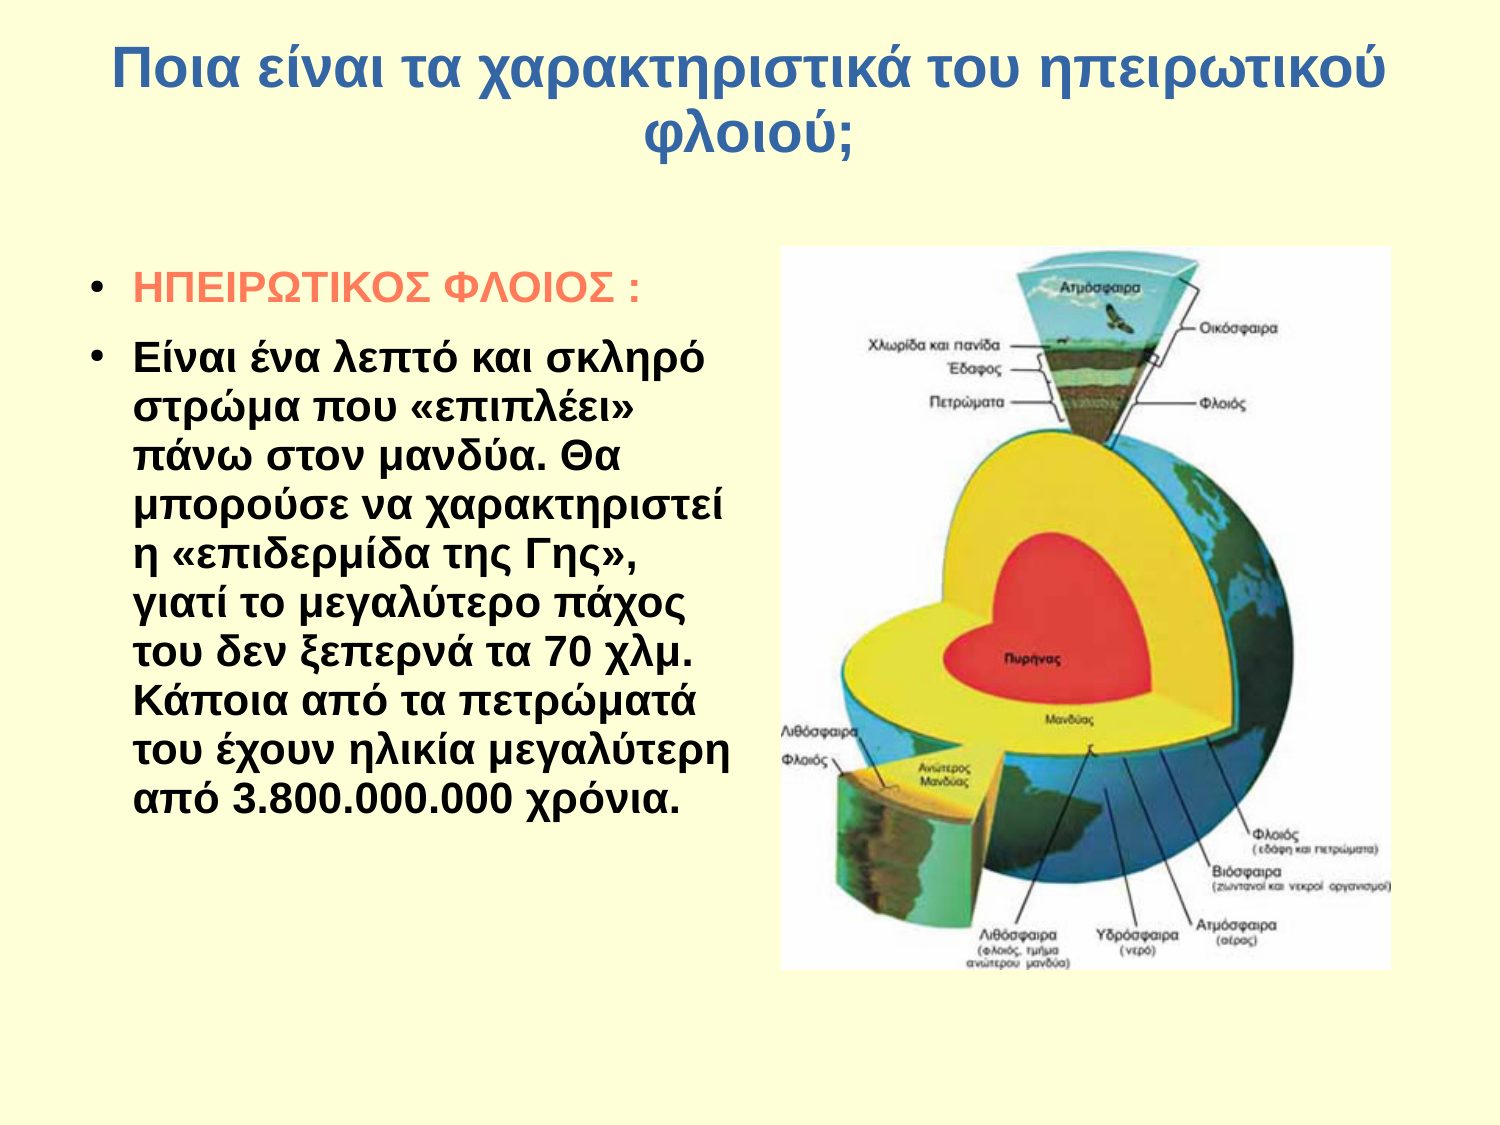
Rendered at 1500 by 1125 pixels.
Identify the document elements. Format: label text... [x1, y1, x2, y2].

list ΗΠΕΙΡΩΤΙΚΟΣ ΦΛΟΙΟΣ : Είναι ένα λεπτό και σκληρό στρώμα που «επιπλέει» πάνω στον μανδύα. Θα μπορούσε να χαρακτηριστεί η «επιδερμίδα της Γης», γιατί το μεγαλύτερο πάχος του δεν ξεπερνά τα 70 χλμ. Κάποια από τα πετρώματά του έχουν ηλικία μεγαλύτερη από 3.800.000.000 χρόνια. [75, 263, 734, 916]
title Ποια είναι τα χαρακτηριστικά του ηπειρωτικού φλοιού; [75, 29, 1425, 171]
picture [781, 246, 1391, 970]
